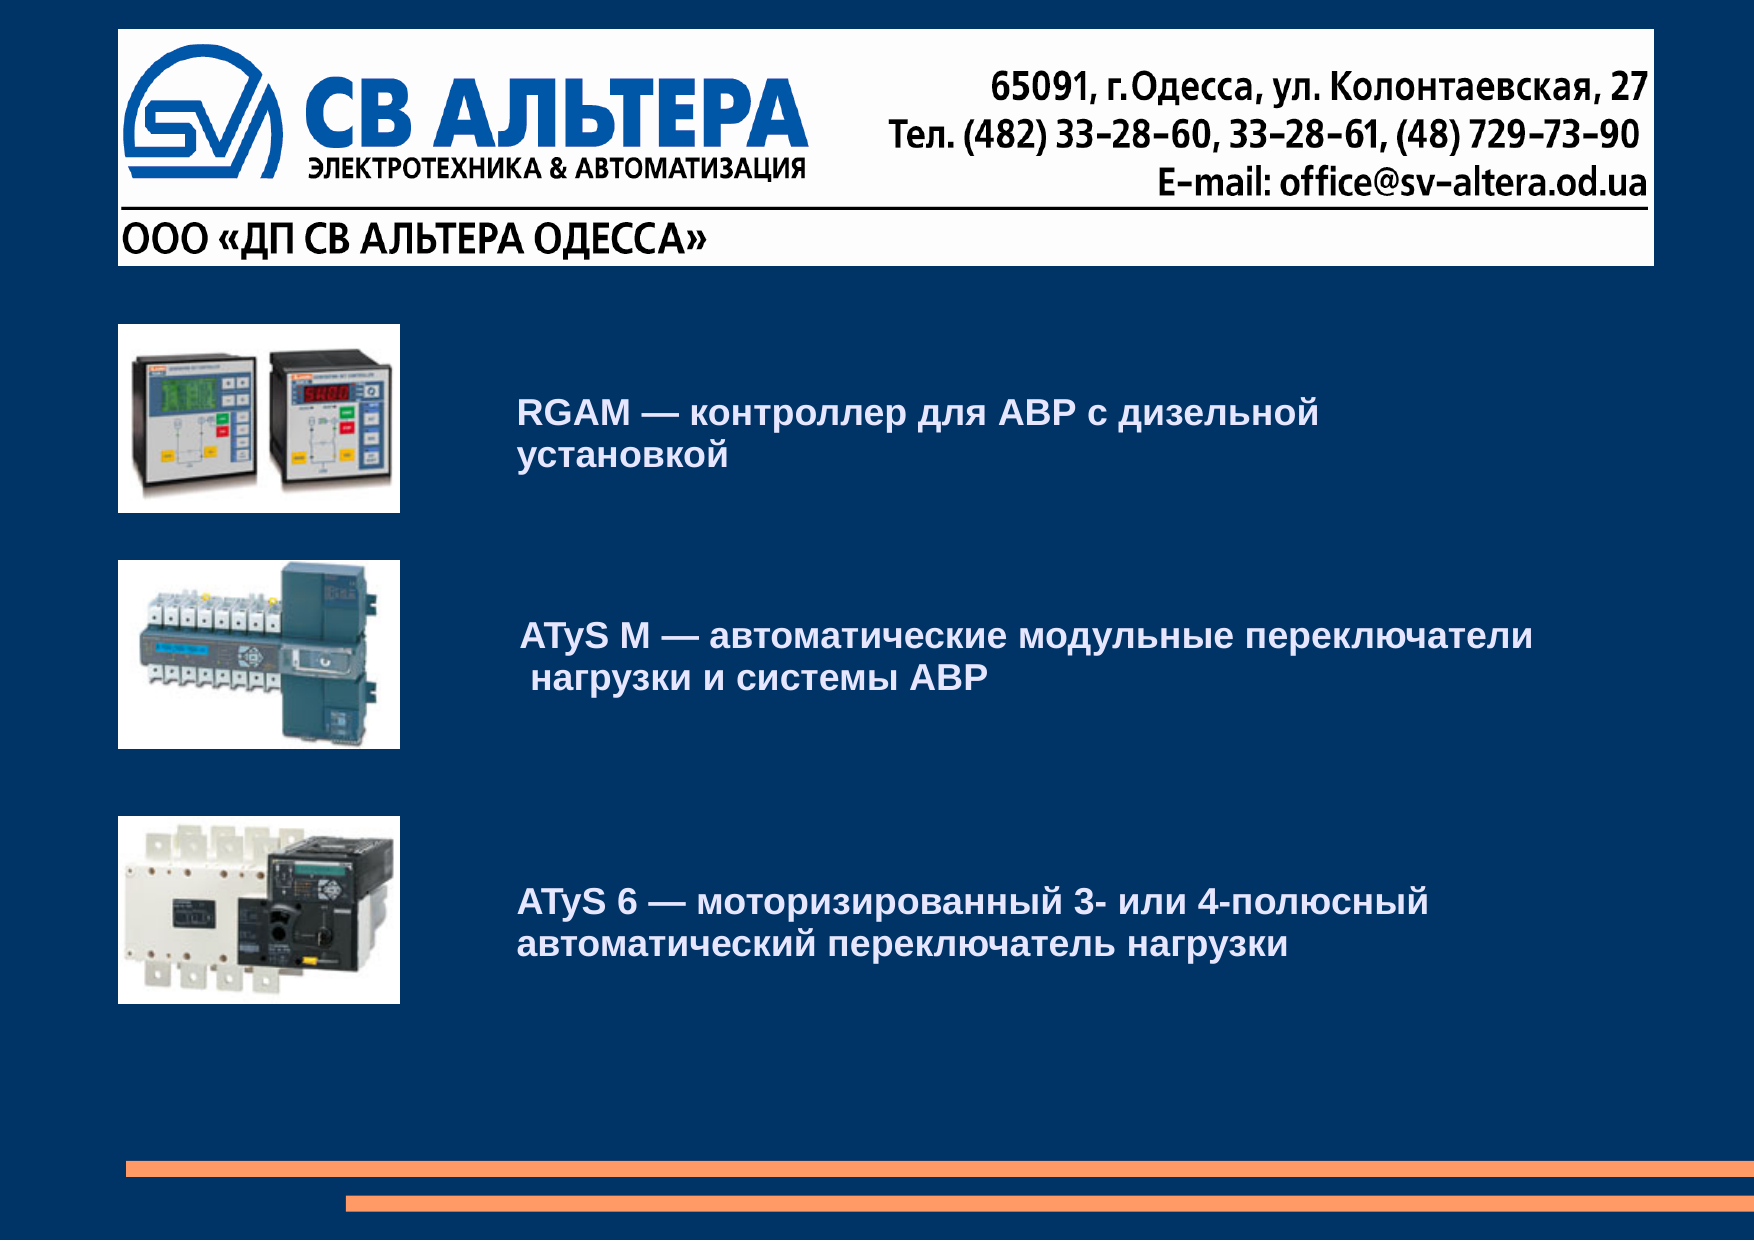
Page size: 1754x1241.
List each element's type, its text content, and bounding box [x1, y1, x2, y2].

picture [118, 816, 400, 1004]
text_box ATyS M — автоматические модульные переключатели нагрузки и системы АВР [504, 607, 1754, 709]
text_box ATyS 6 — моторизированный 3- или 4-полюсный автоматический переключатель нагрузки [501, 873, 1754, 975]
picture [118, 324, 400, 513]
text_box RGAM — контроллер для АВР с дизельной установкой [501, 383, 1493, 486]
picture [118, 560, 400, 749]
picture [118, 29, 1654, 266]
